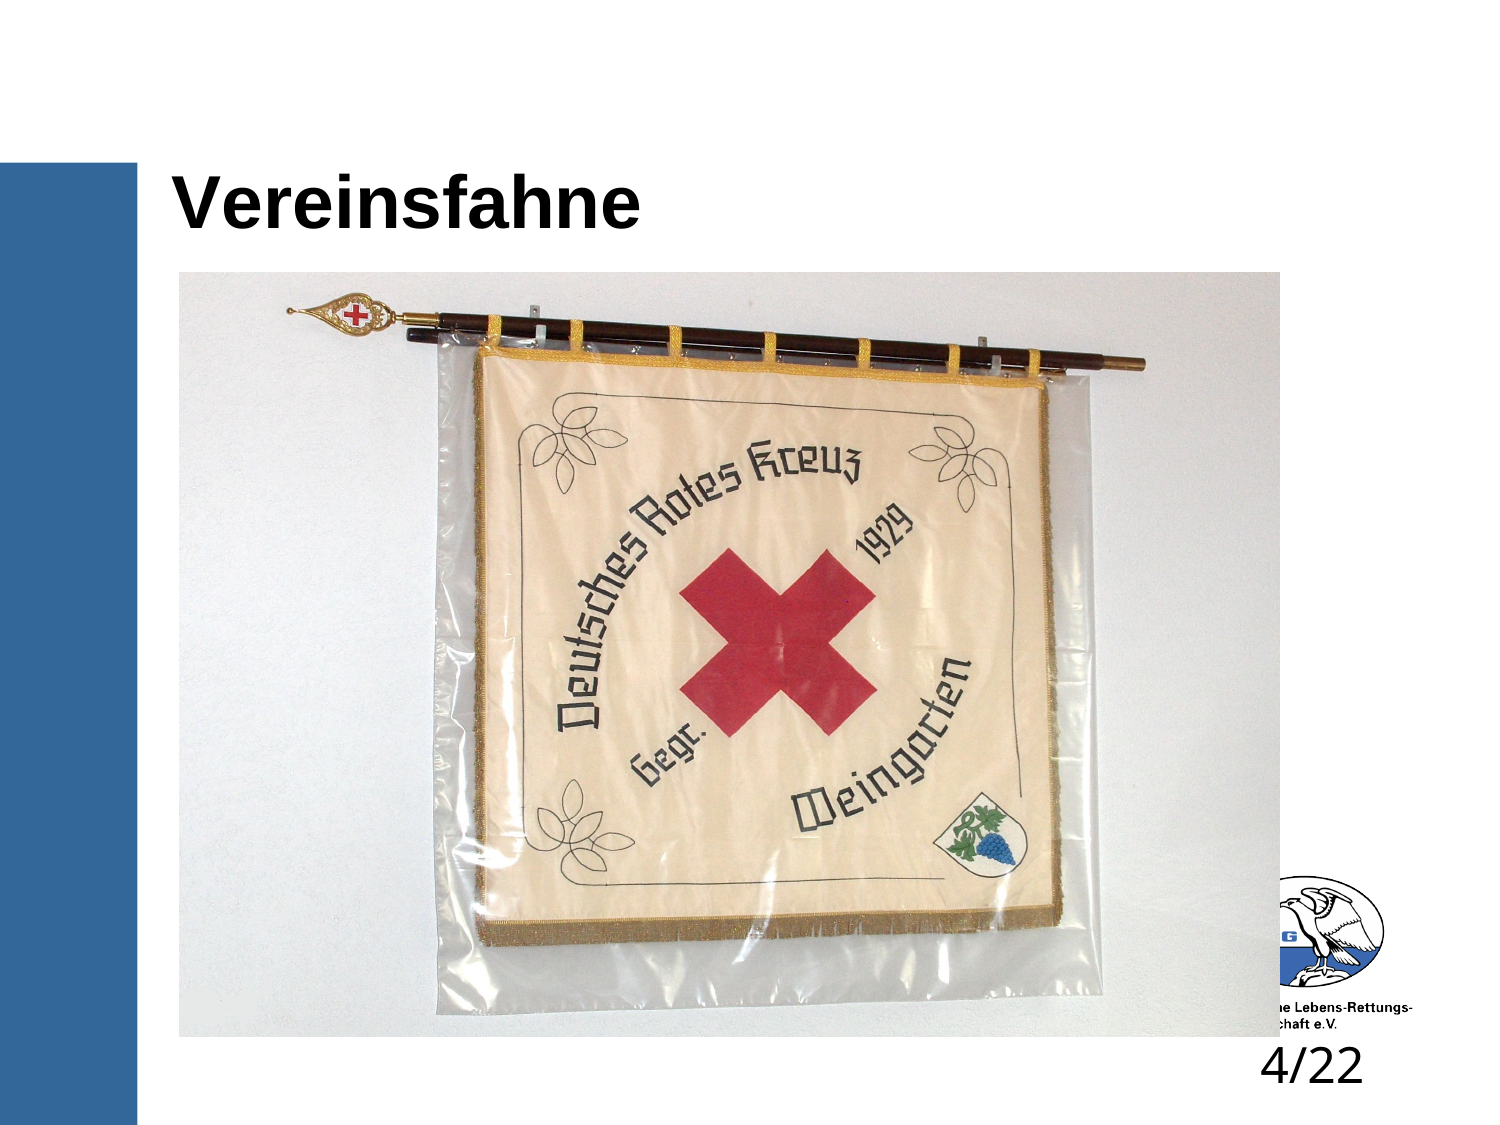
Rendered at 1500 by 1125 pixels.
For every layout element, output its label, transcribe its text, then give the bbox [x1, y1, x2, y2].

text_box Vereinsfahne [157, 138, 1197, 259]
picture [179, 272, 1413, 1037]
text_box <Nummer>/22 [1245, 1026, 1500, 1103]
